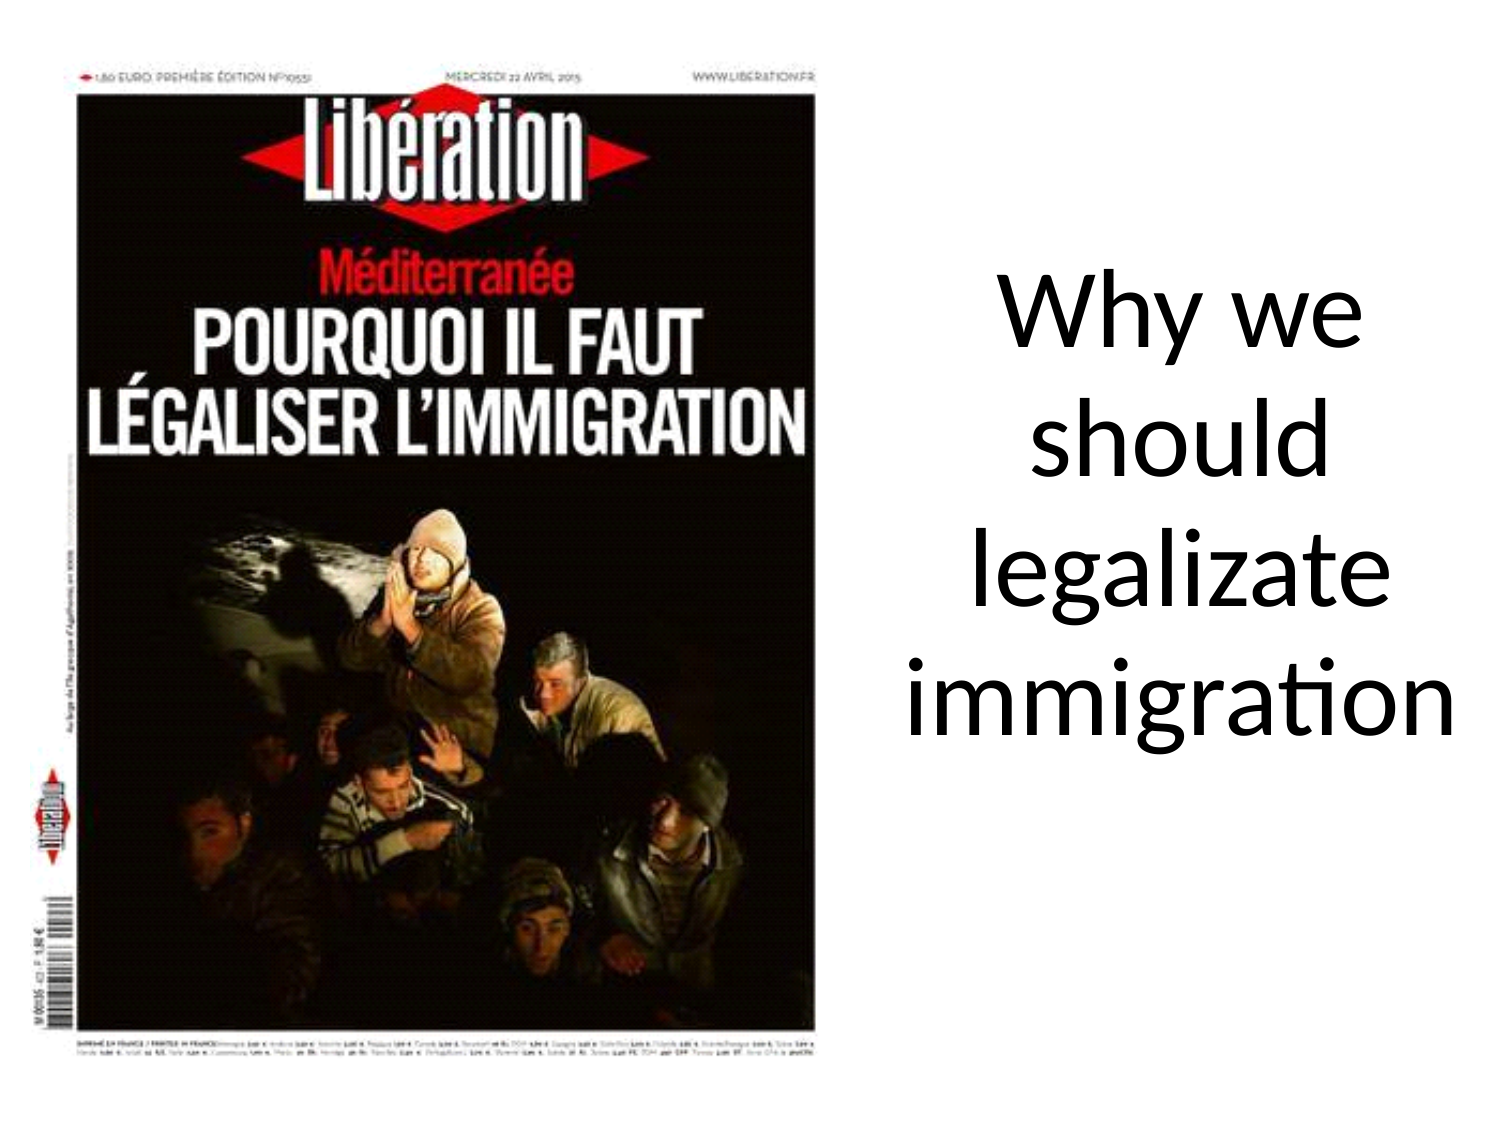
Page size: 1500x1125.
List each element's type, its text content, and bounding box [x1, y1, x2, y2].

text_box Why we should legalizate immigration [885, 238, 1477, 864]
picture [30, 28, 863, 1099]
